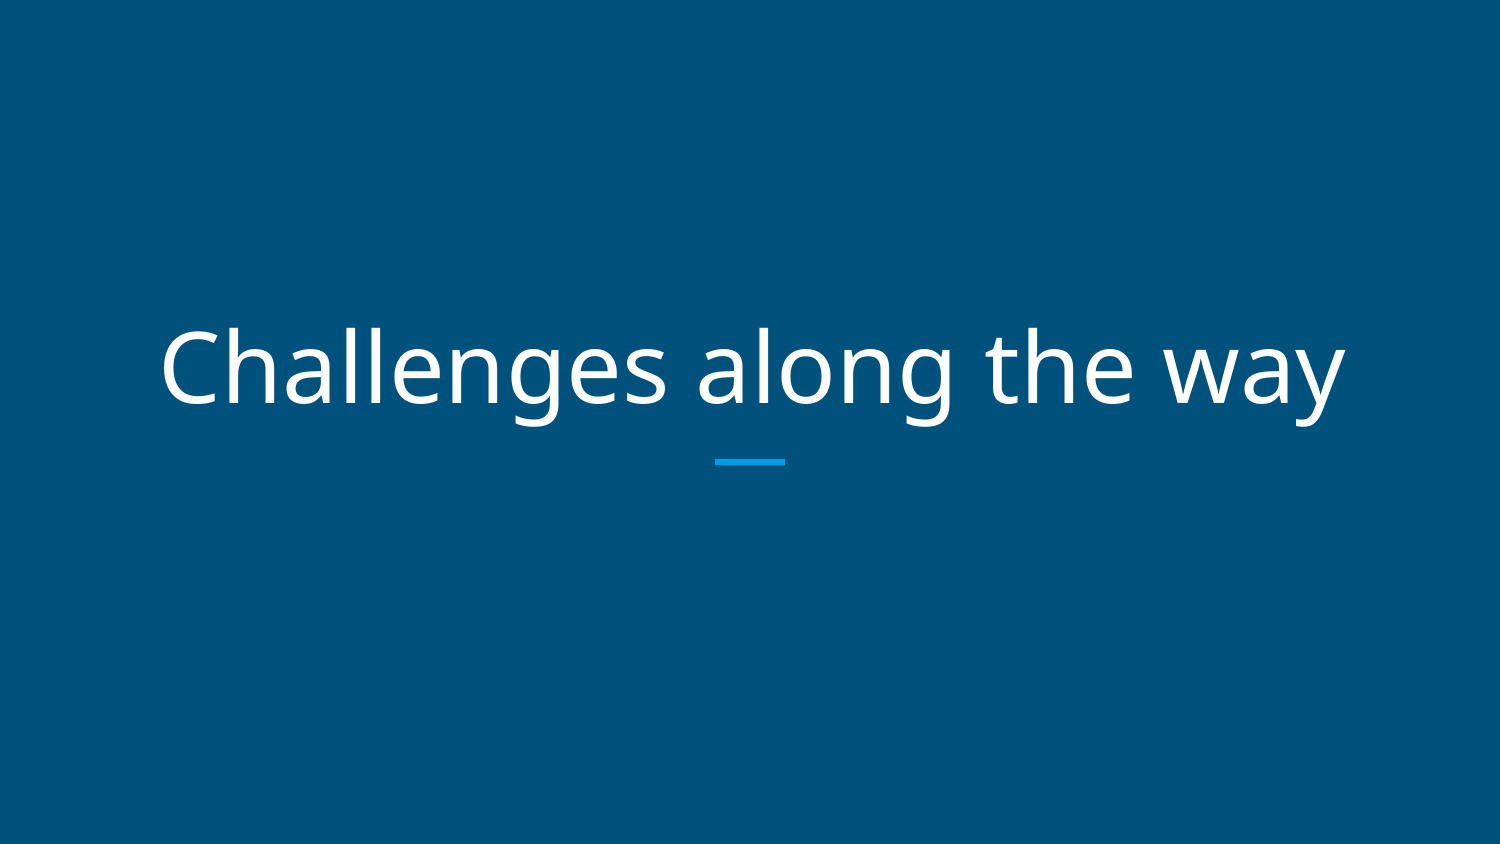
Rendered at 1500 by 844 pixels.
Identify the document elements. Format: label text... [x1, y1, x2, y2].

title Challenges along the way [78, 289, 1428, 439]
